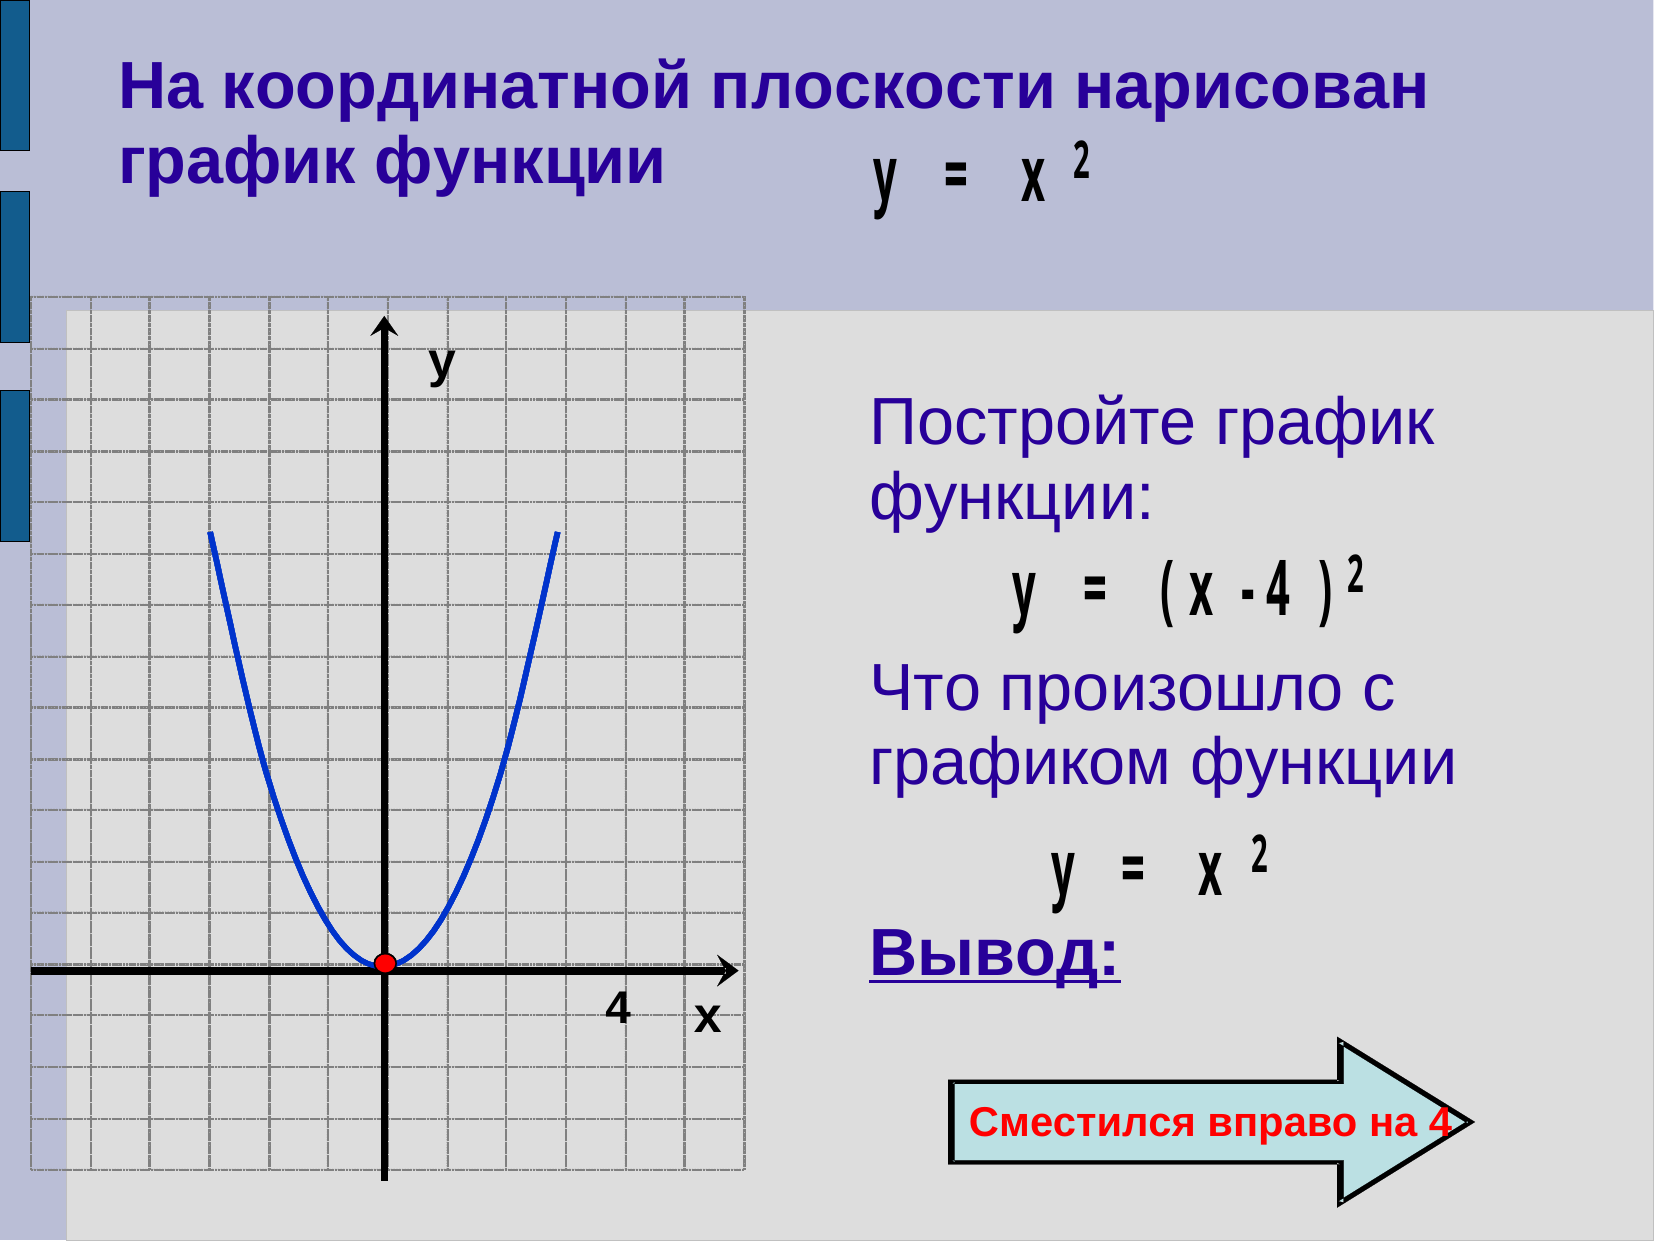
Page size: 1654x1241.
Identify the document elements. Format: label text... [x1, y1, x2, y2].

title На координатной плоскости нарисован график функции [118, 29, 1531, 217]
text_box 4 [590, 974, 671, 1042]
text_box у [413, 324, 471, 397]
list Постройте график функции: [798, 383, 1565, 534]
text_box х [679, 980, 737, 1053]
picture [1003, 800, 1327, 915]
picture [29, 295, 761, 1188]
list Что произошло с графиком функции [798, 649, 1565, 800]
list Вывод: [798, 915, 1565, 1004]
picture [965, 518, 1416, 648]
picture [826, 102, 1150, 237]
picture [944, 1033, 1477, 1211]
